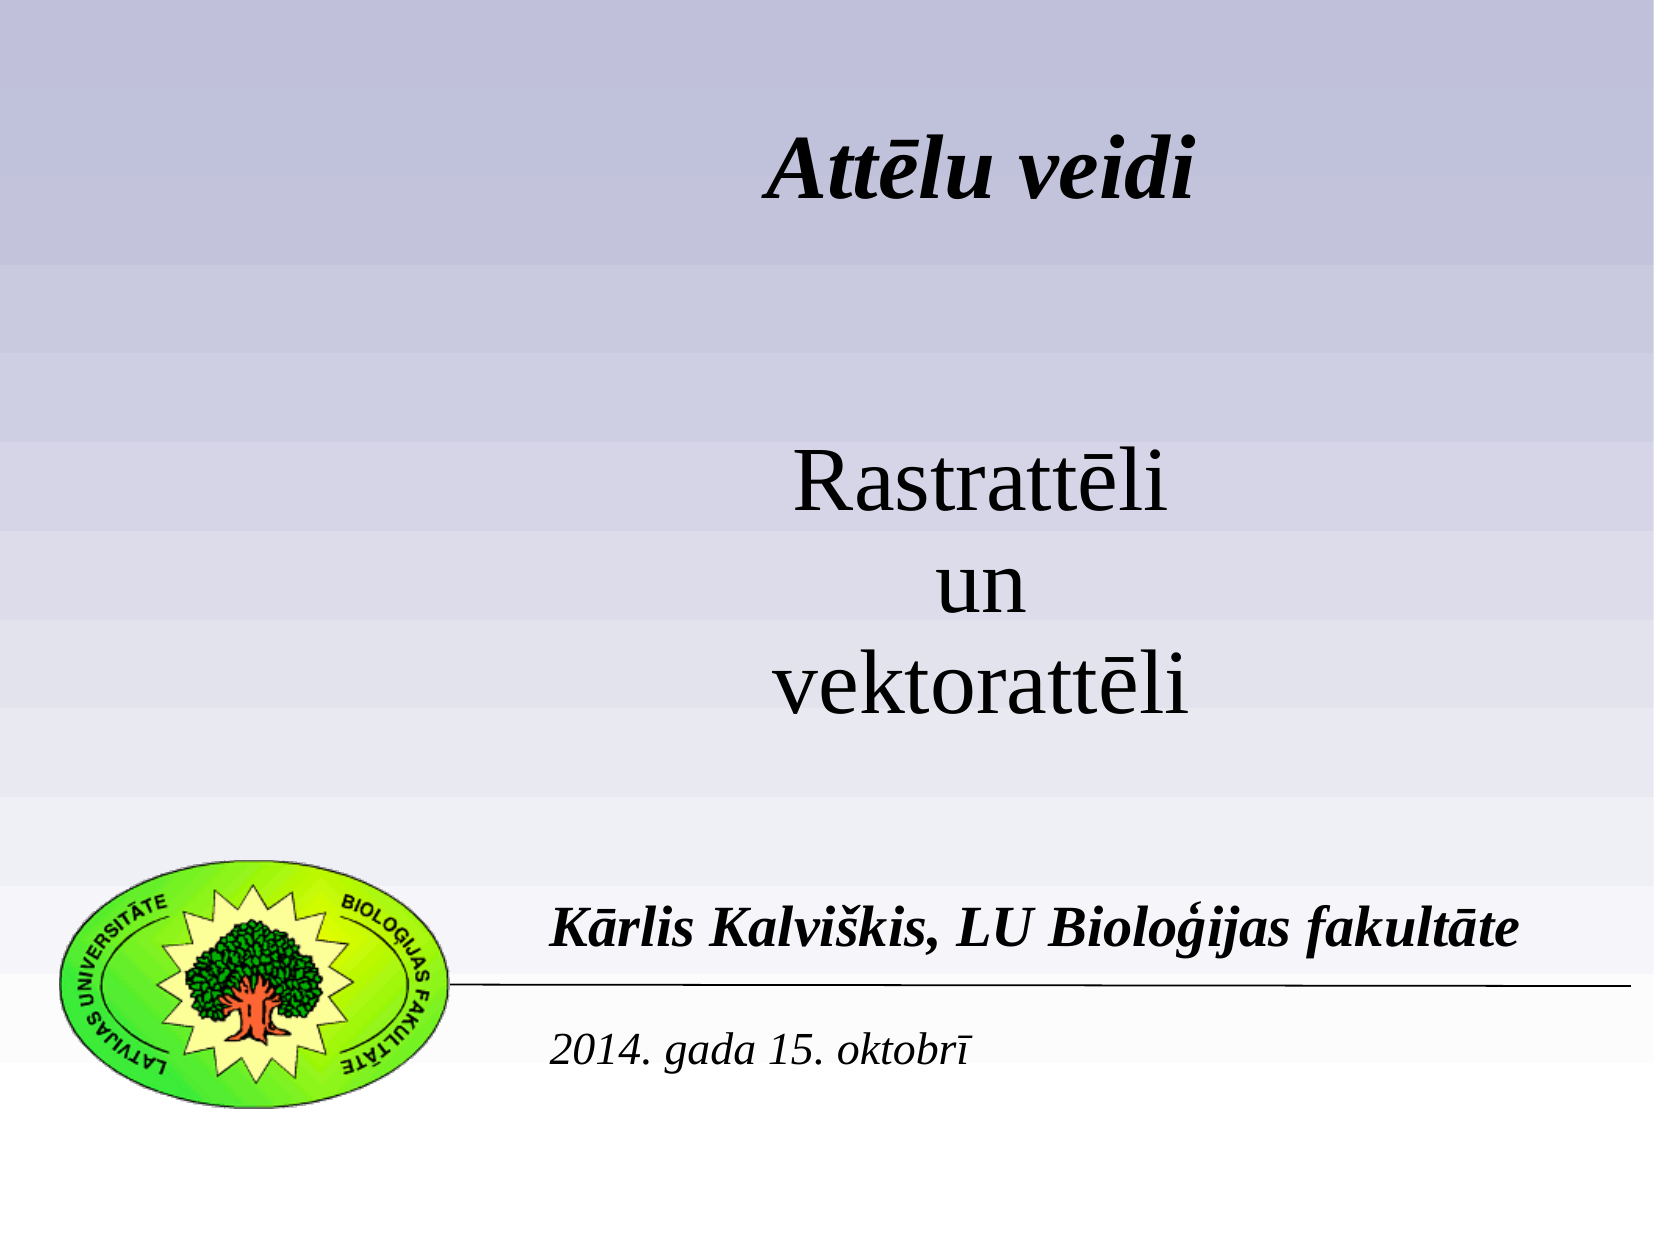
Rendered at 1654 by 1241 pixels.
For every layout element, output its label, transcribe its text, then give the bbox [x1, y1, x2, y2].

title Rastrattēli un vektorattēli [332, 314, 1632, 849]
picture [0, 0, 1654, 1241]
